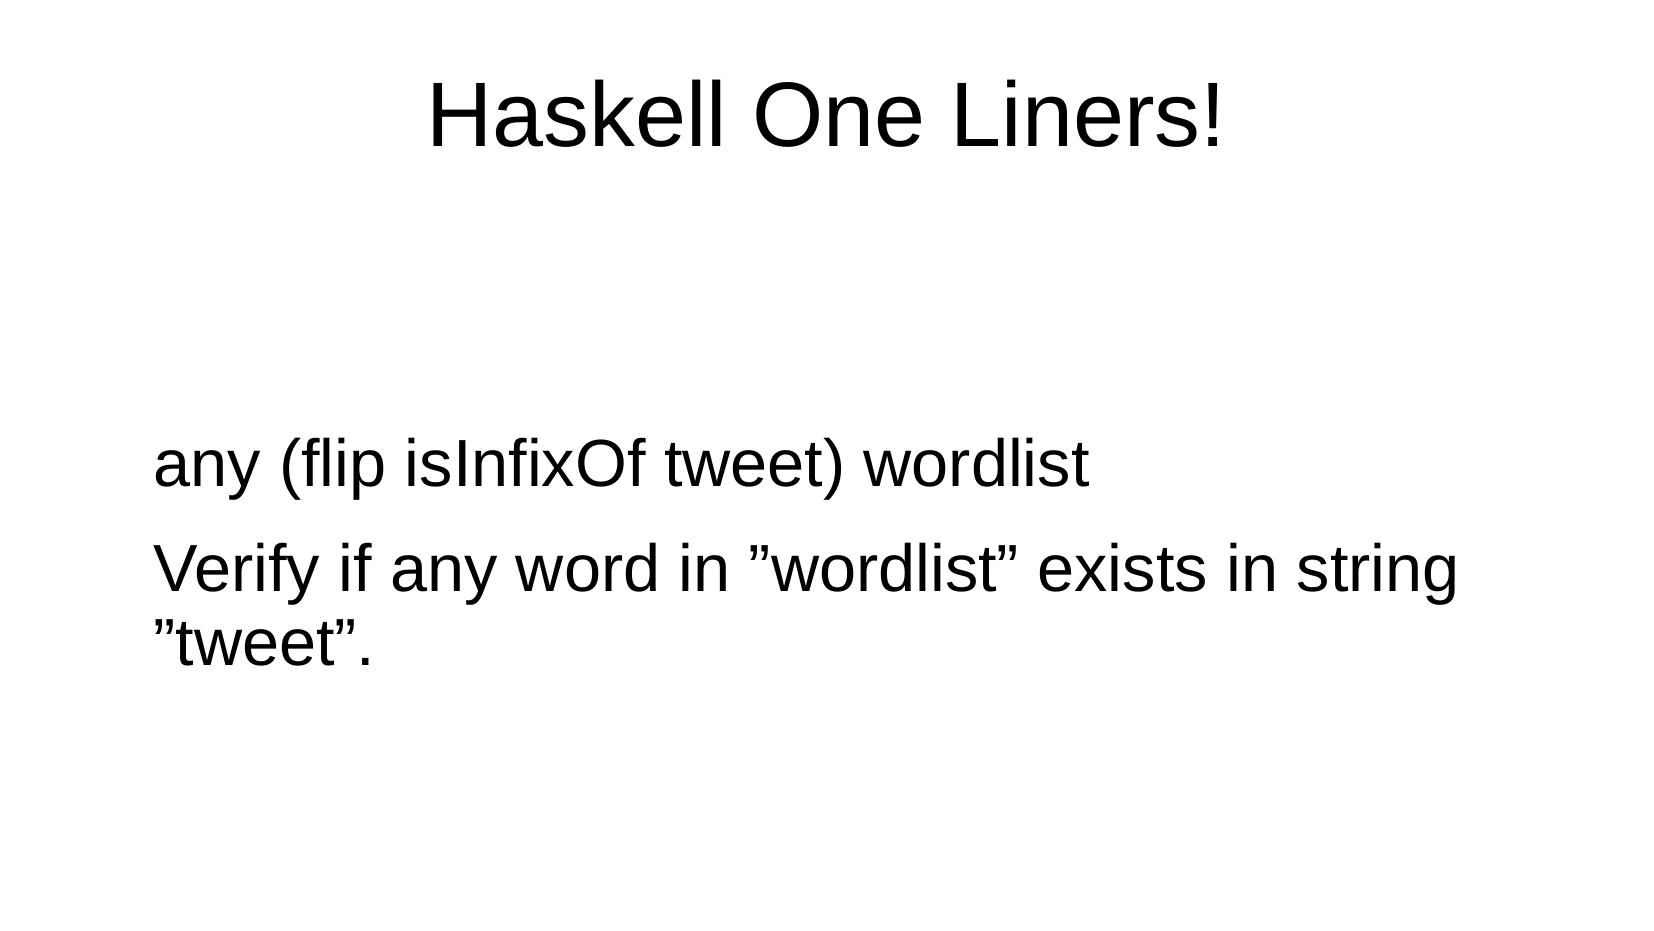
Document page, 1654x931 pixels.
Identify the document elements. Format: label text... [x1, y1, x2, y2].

title Haskell One Liners! [82, 37, 1571, 193]
list any (flip isInfixOf tweet) wordlist Verify if any word in ”wordlist” exists in string ”tweet”. [82, 217, 1571, 758]
